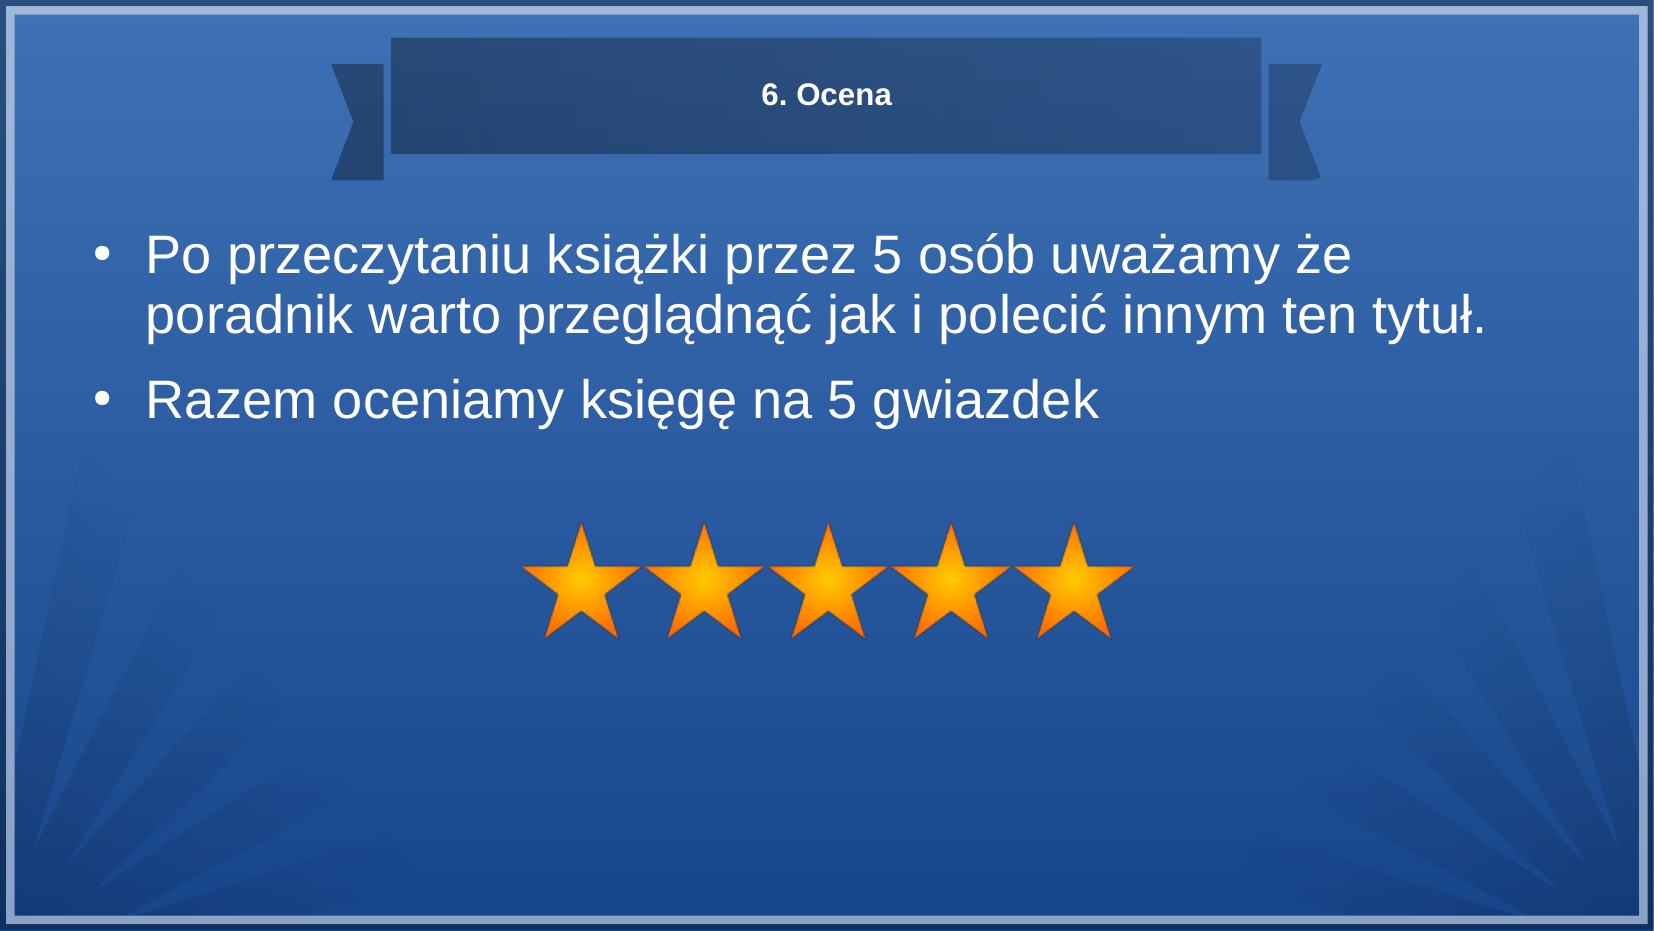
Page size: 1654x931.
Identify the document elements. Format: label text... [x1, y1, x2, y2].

title 6. Ocena [389, 35, 1264, 154]
picture [515, 516, 1141, 646]
list Po przeczytaniu książki przez 5 osób uważamy że poradnik warto przeglądnąć jak i polecić innym ten tytuł. Razem oceniamy księgę na 5 gwiazdek [75, 224, 1564, 848]
